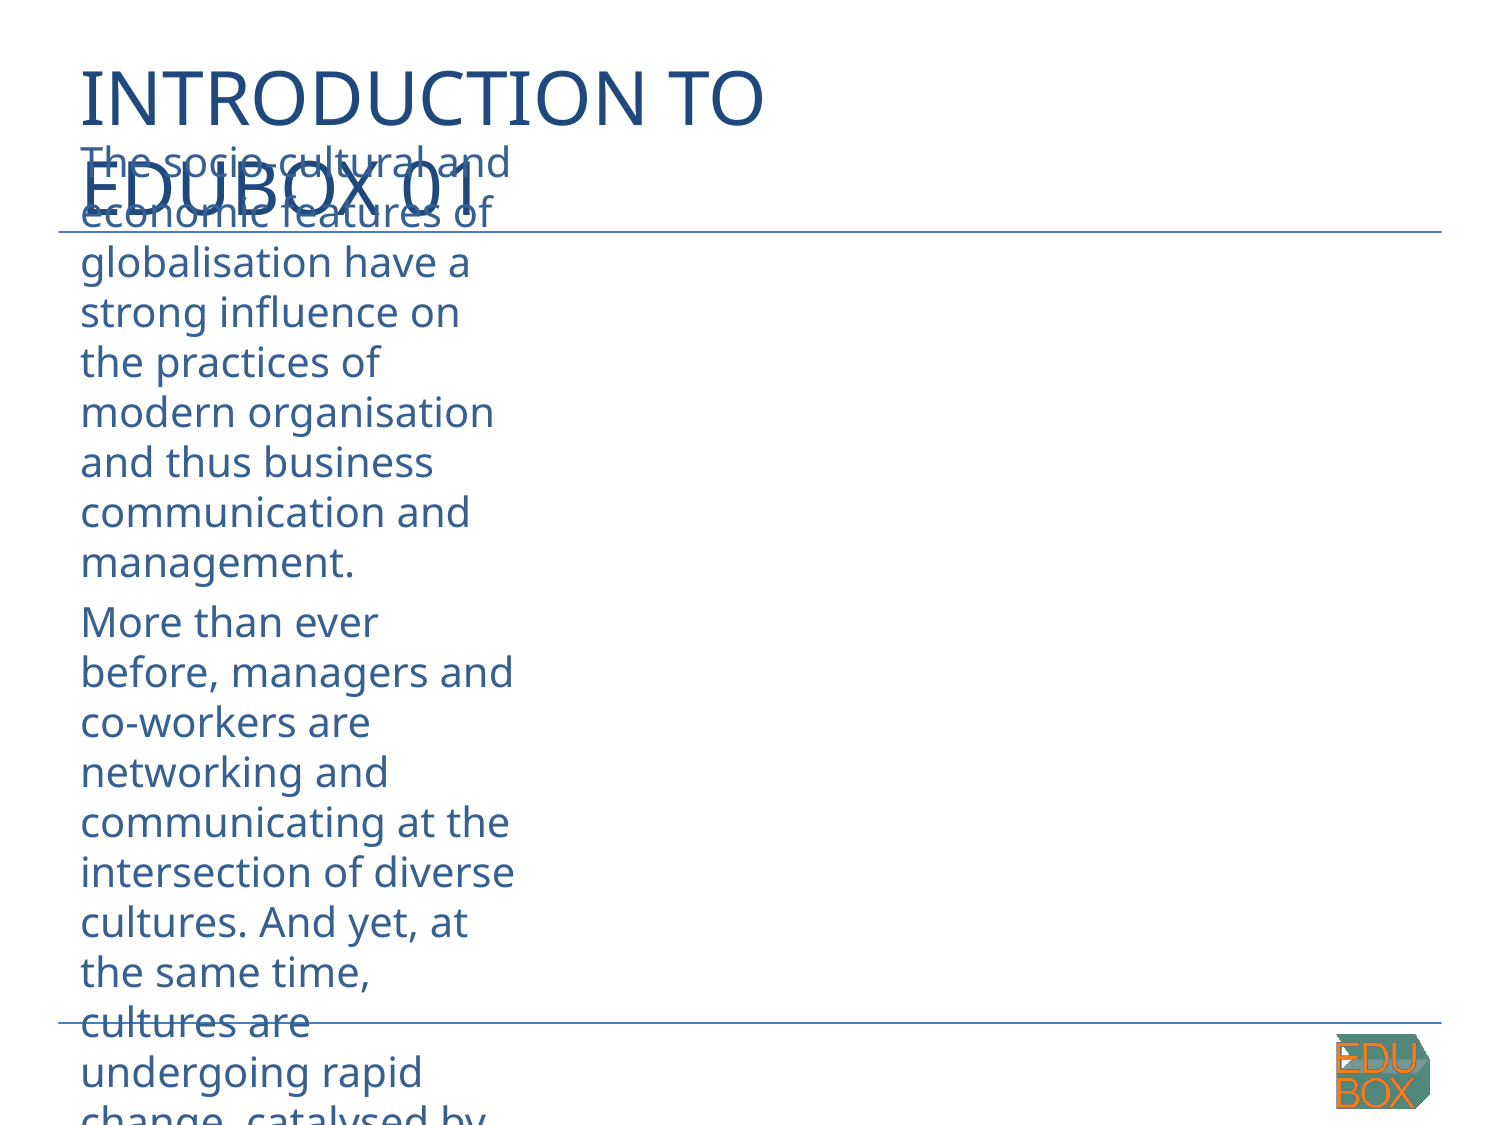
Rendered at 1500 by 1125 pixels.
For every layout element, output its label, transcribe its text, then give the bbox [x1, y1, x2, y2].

picture [1328, 1028, 1437, 1114]
list The socio-cultural and economic features of globalisation have a strong influence on the practices of modern organisation and thus business communication and management. More than ever before, managers and co-workers are networking and communicating at the intersection of diverse cultures. And yet, at the same time, cultures are undergoing rapid change, catalysed by new forms and means of communication. These rapid changes have required us to review our understanding of culture as well as the tools we use to develop a common basis of understanding. Through these new tools and ways of viewing culture, we open up the possibility of not only solving issues that may arise from cross-cultural encounters but of actively developing synergies that can emerge from such interactions. And that is precisely the objective of this EduBox. [53, 255, 1424, 1005]
title INTRODUCTION TO EDUBOX 01 [64, 42, 1341, 153]
